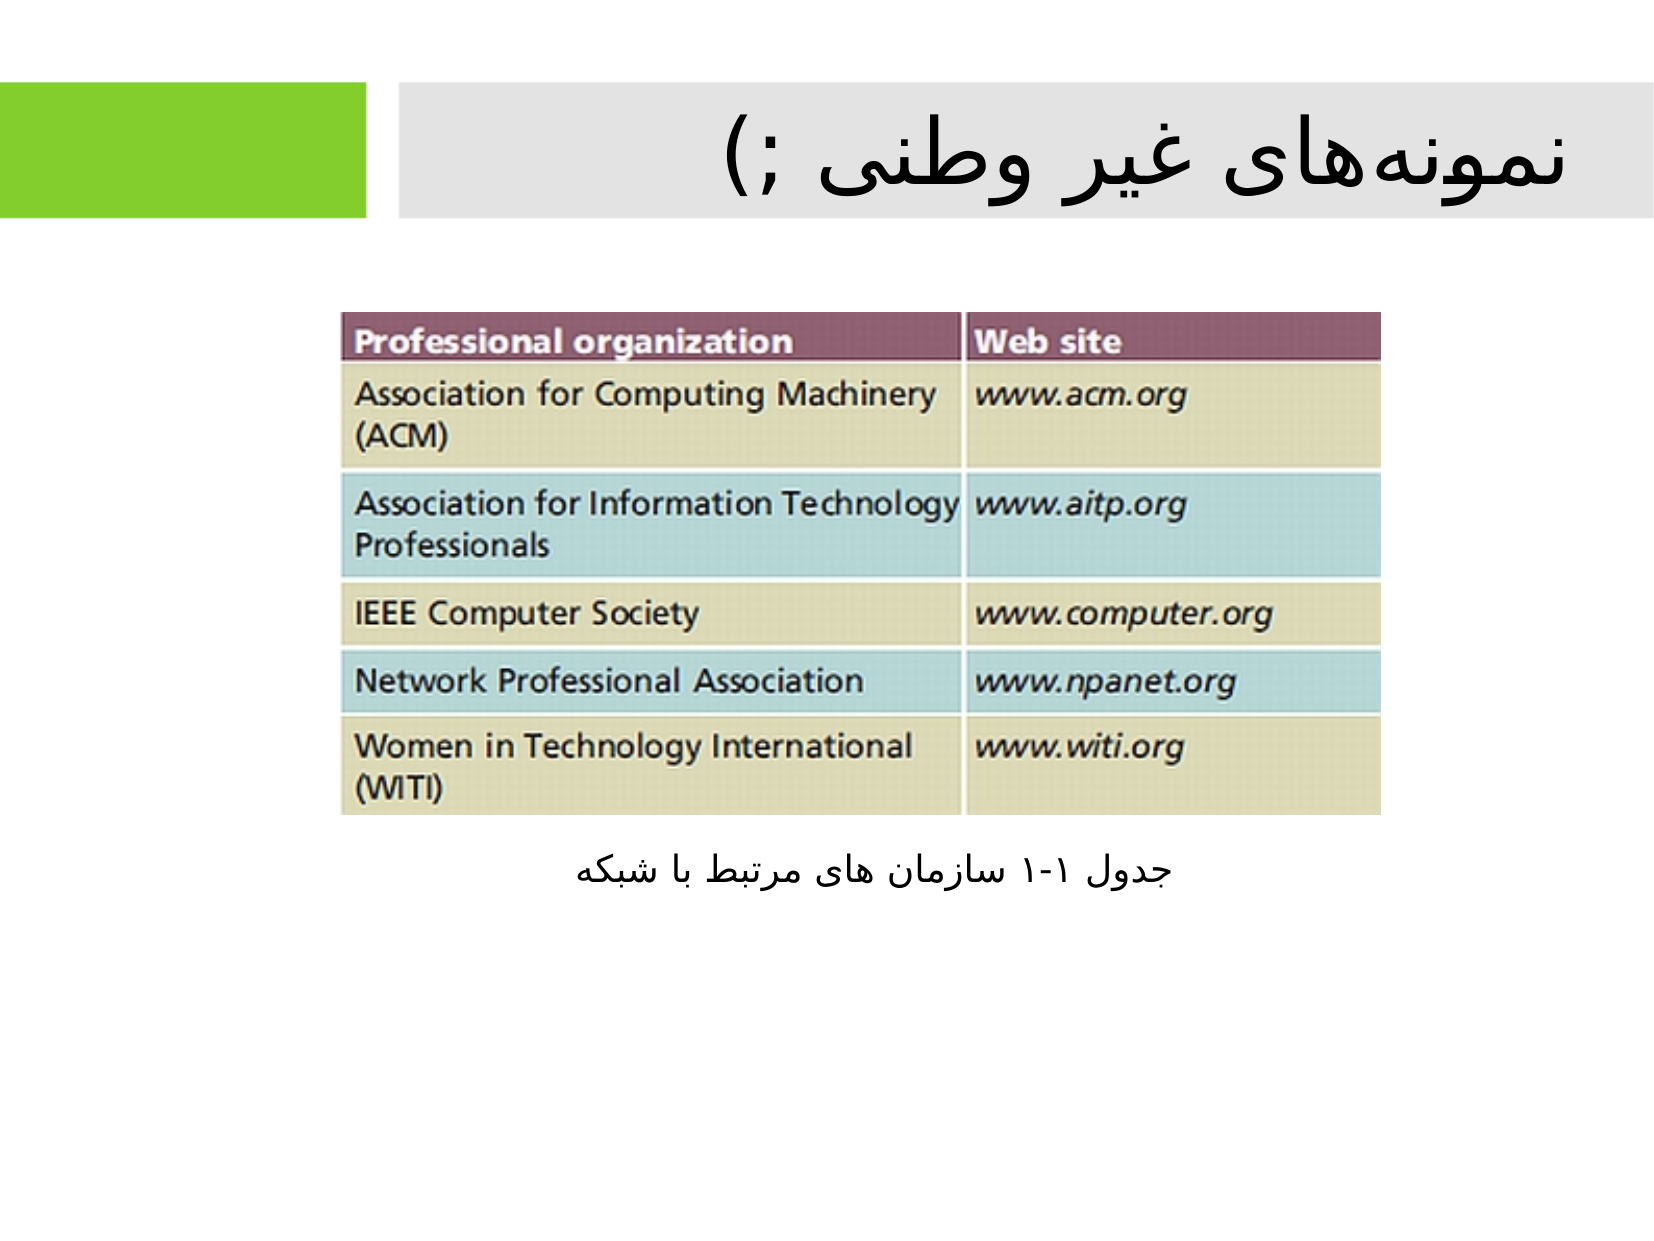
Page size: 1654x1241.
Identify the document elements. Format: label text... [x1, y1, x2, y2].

picture [0, 0, 1654, 1241]
text_box جدول ۱-۱ سازمان های مرتبط با شبکه [537, 837, 1225, 898]
title نمونه‌های غیر وطنی ;) [82, 49, 1571, 257]
